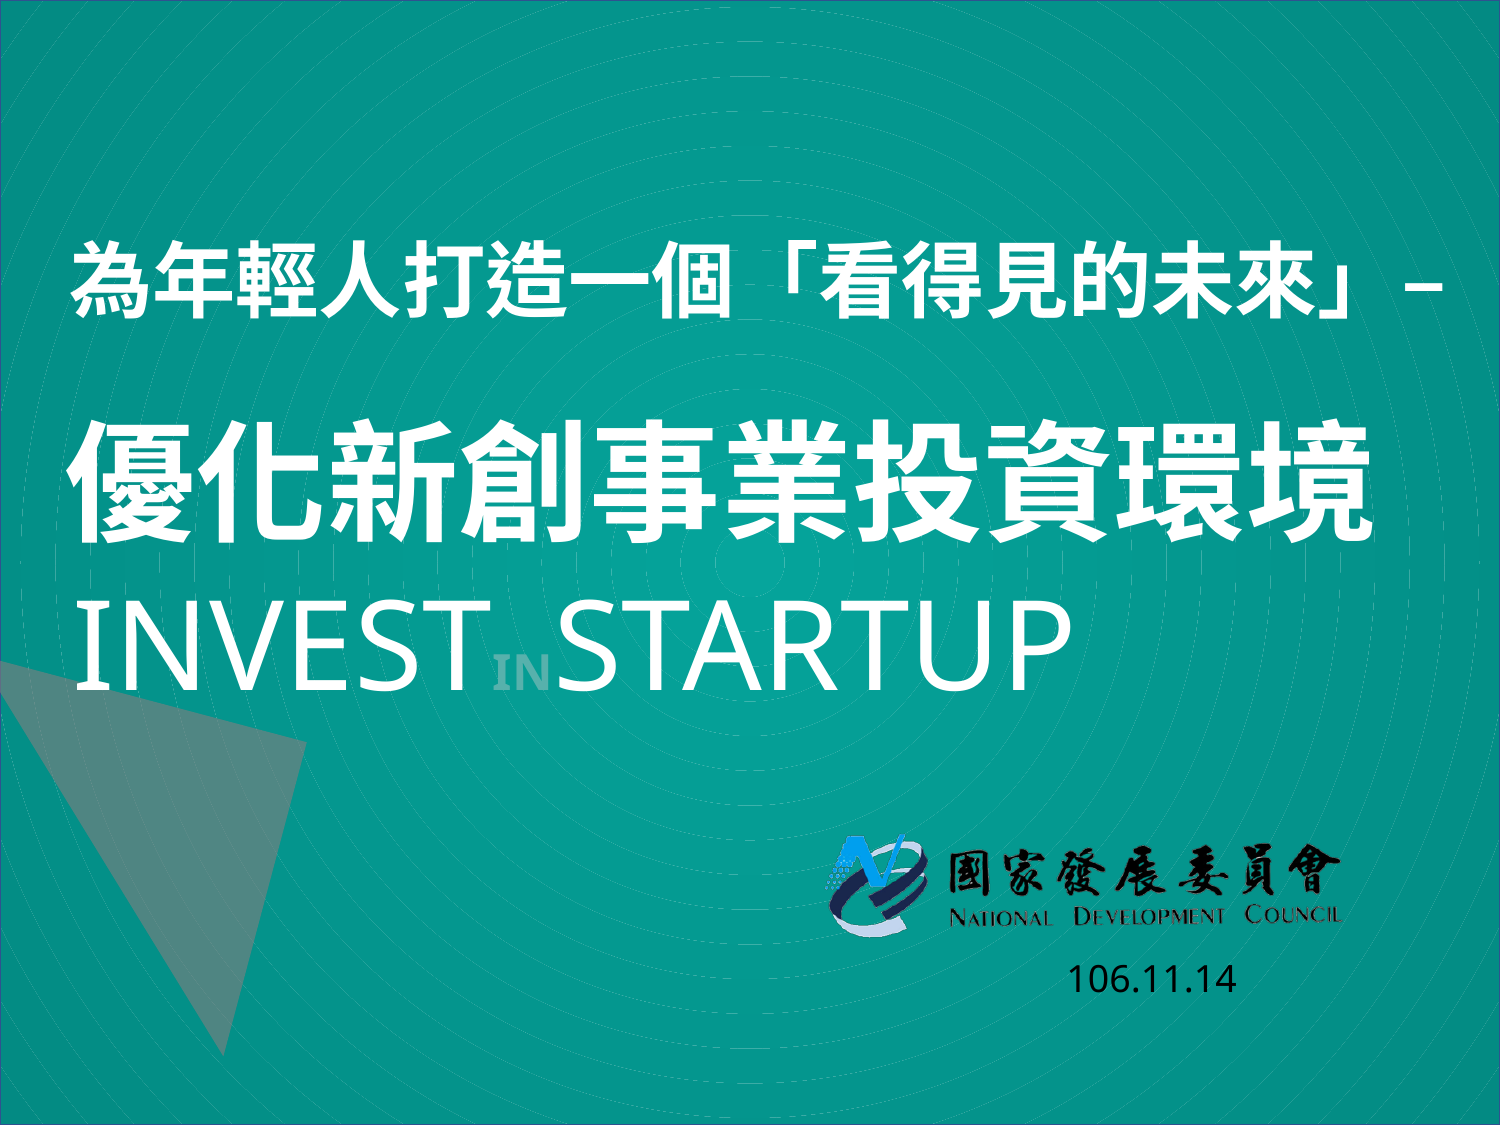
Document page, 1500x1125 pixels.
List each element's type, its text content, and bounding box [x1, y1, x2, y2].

picture [805, 820, 1402, 948]
text_box INVESTINSTARTUP [58, 558, 1164, 723]
text_box 為年輕人打造一個「看得見的未來」– [54, 220, 1500, 338]
text_box [0, 0, 1500, 1125]
text_box 優化新創事業投資環境 [49, 392, 1399, 567]
text_box 106.11.14 [1051, 947, 1248, 1009]
